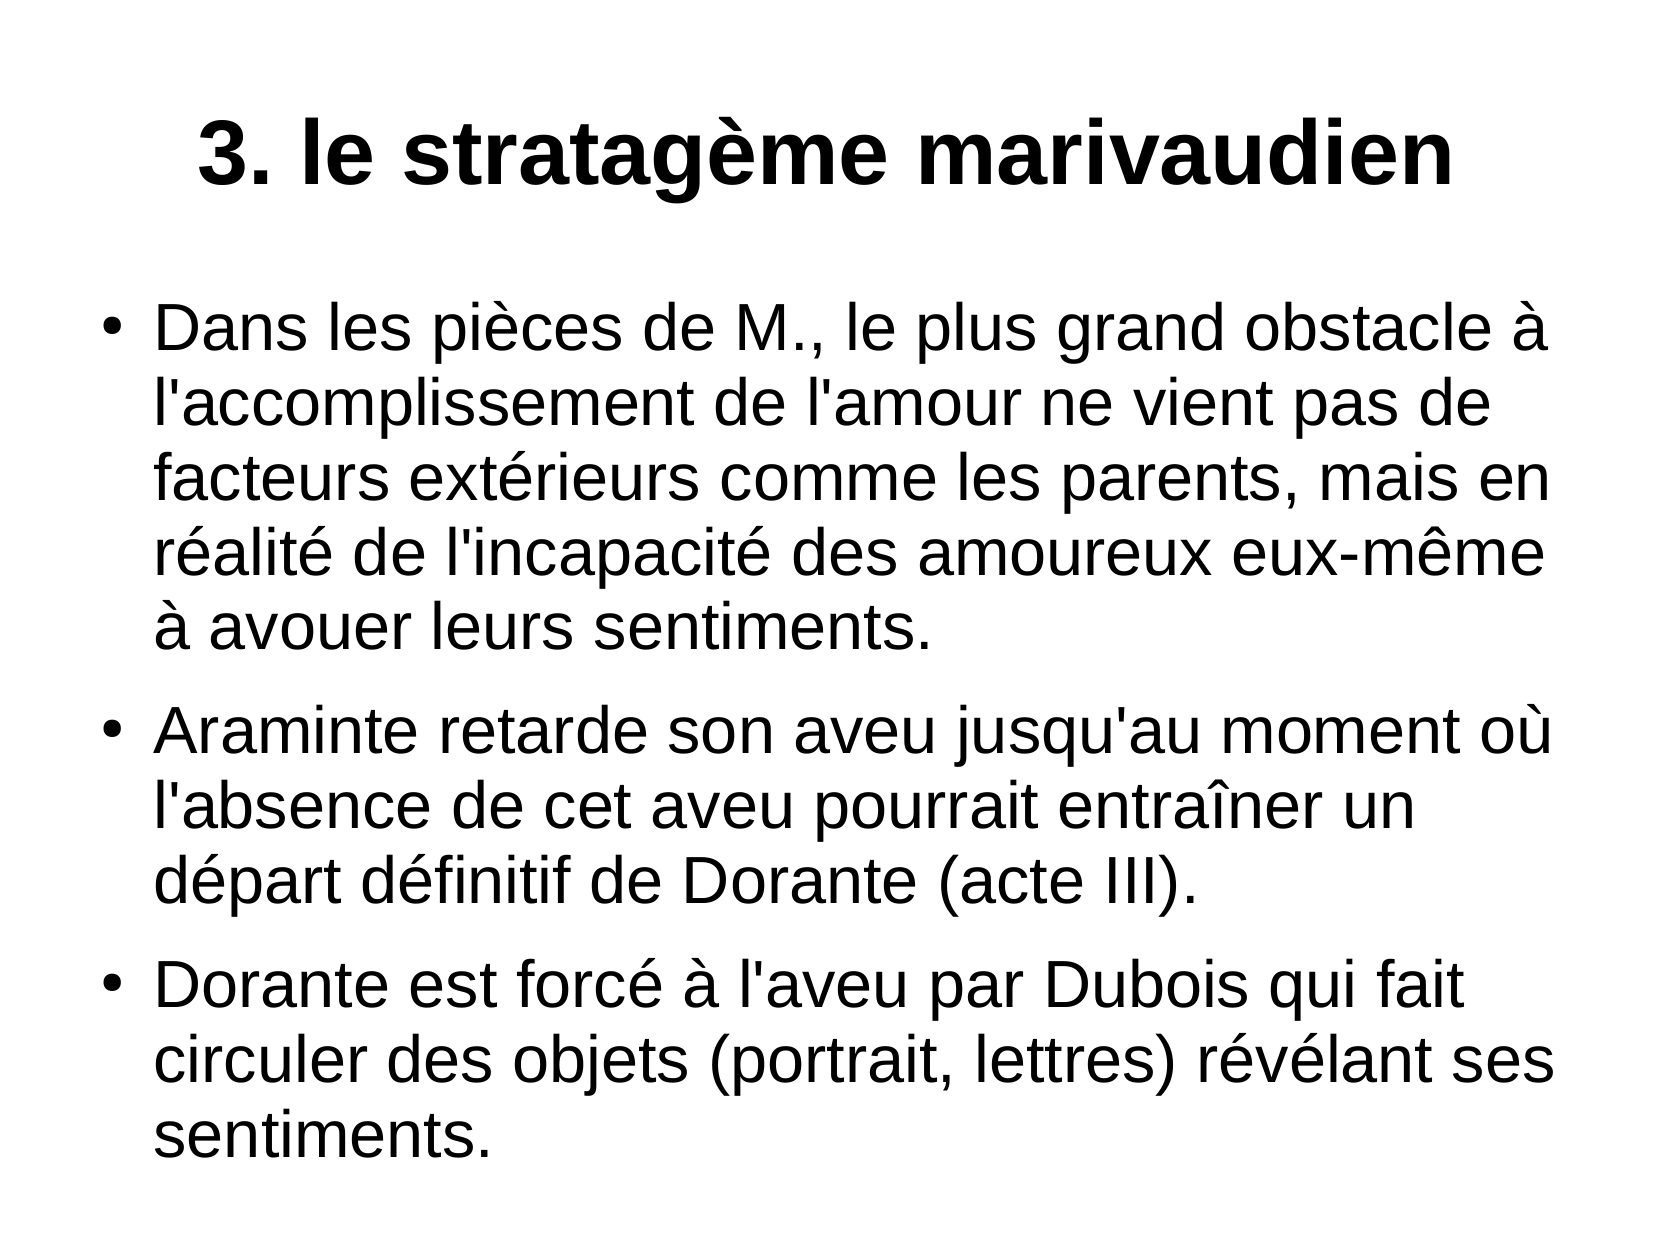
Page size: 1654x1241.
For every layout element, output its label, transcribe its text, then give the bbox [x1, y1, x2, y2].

list Dans les pièces de M., le plus grand obstacle à l'accomplissement de l'amour ne vient pas de facteurs extérieurs comme les parents, mais en réalité de l'incapacité des amoureux eux-même à avouer leurs sentiments. Araminte retarde son aveu jusqu'au moment où l'absence de cet aveu pourrait entraîner un départ définitif de Dorante (acte III). Dorante est forcé à l'aveu par Dubois qui fait circuler des objets (portrait, lettres) révélant ses sentiments. [82, 290, 1571, 1172]
title 3. le stratagème marivaudien [82, 49, 1571, 257]
